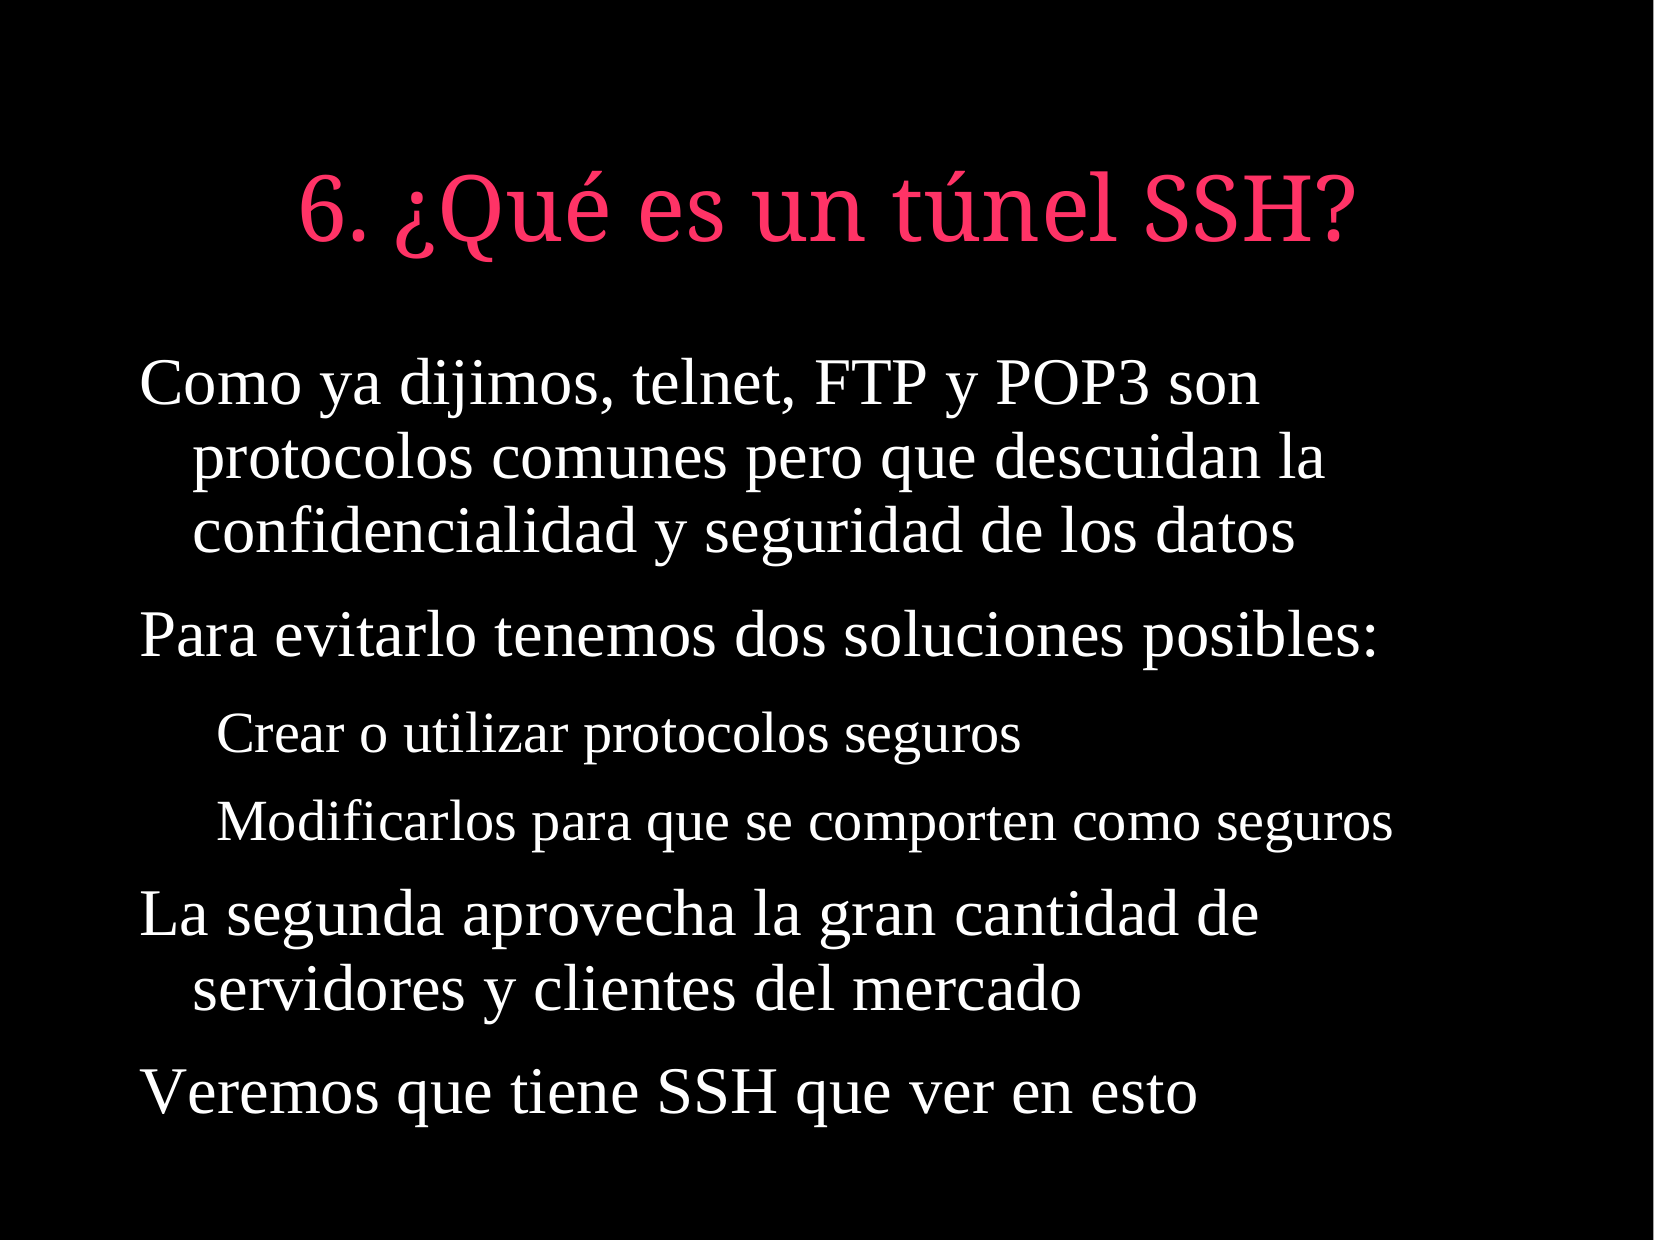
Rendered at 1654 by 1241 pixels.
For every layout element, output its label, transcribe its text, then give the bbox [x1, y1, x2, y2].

list Como ya dijimos, telnet, FTP y POP3 son protocolos comunes pero que descuidan la confidencialidad y seguridad de los datos Para evitarlo tenemos dos soluciones posibles: Crear o utilizar protocolos seguros Modificarlos para que se comporten como seguros La segunda aprovecha la gran cantidad de servidores y clientes del mercado Veremos que tiene SSH que ver en esto [121, 344, 1534, 1131]
title 6. ¿Qué es un túnel SSH? [121, 102, 1534, 311]
